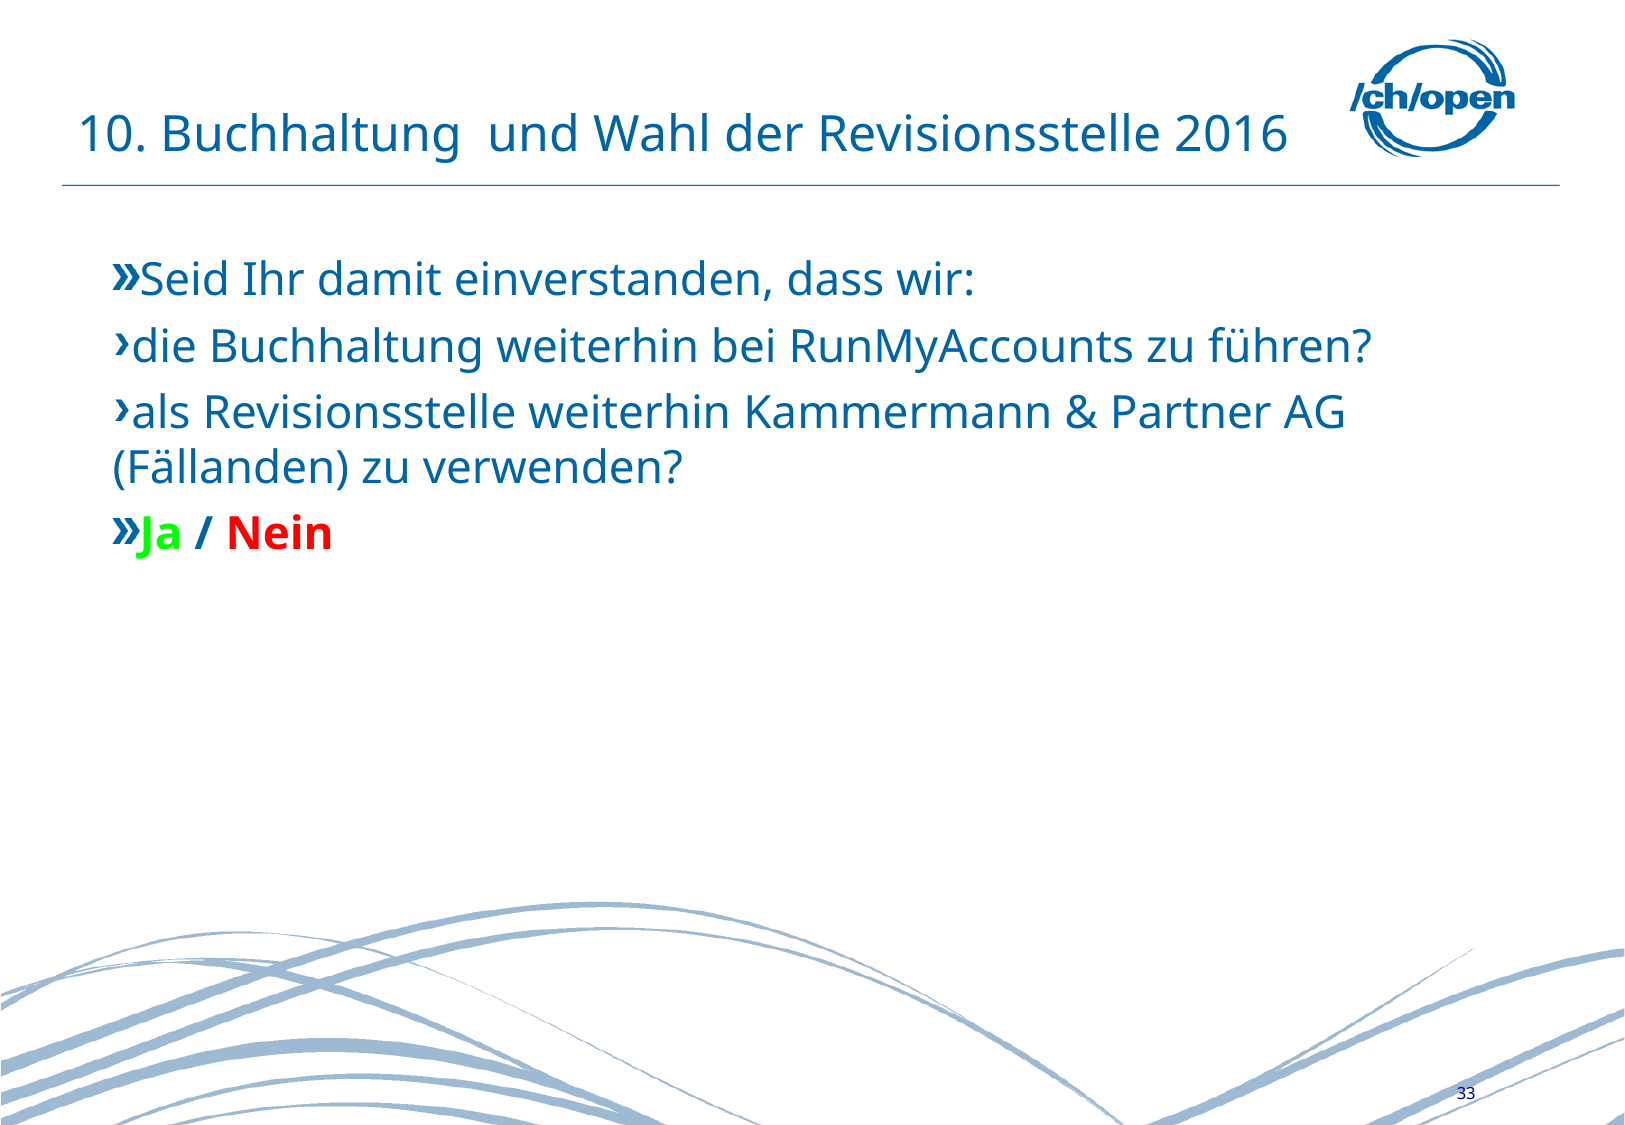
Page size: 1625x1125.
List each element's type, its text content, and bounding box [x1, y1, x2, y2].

list Seid Ihr damit einverstanden, dass wir: die Buchhaltung weiterhin bei RunMyAccounts zu führen? als Revisionsstelle weiterhin Kammermann & Partner AG (Fällanden) zu verwenden? Ja / Nein [112, 249, 1565, 1000]
title 10. Buchhaltung und Wahl der Revisionsstelle 2016 [62, 67, 1359, 196]
